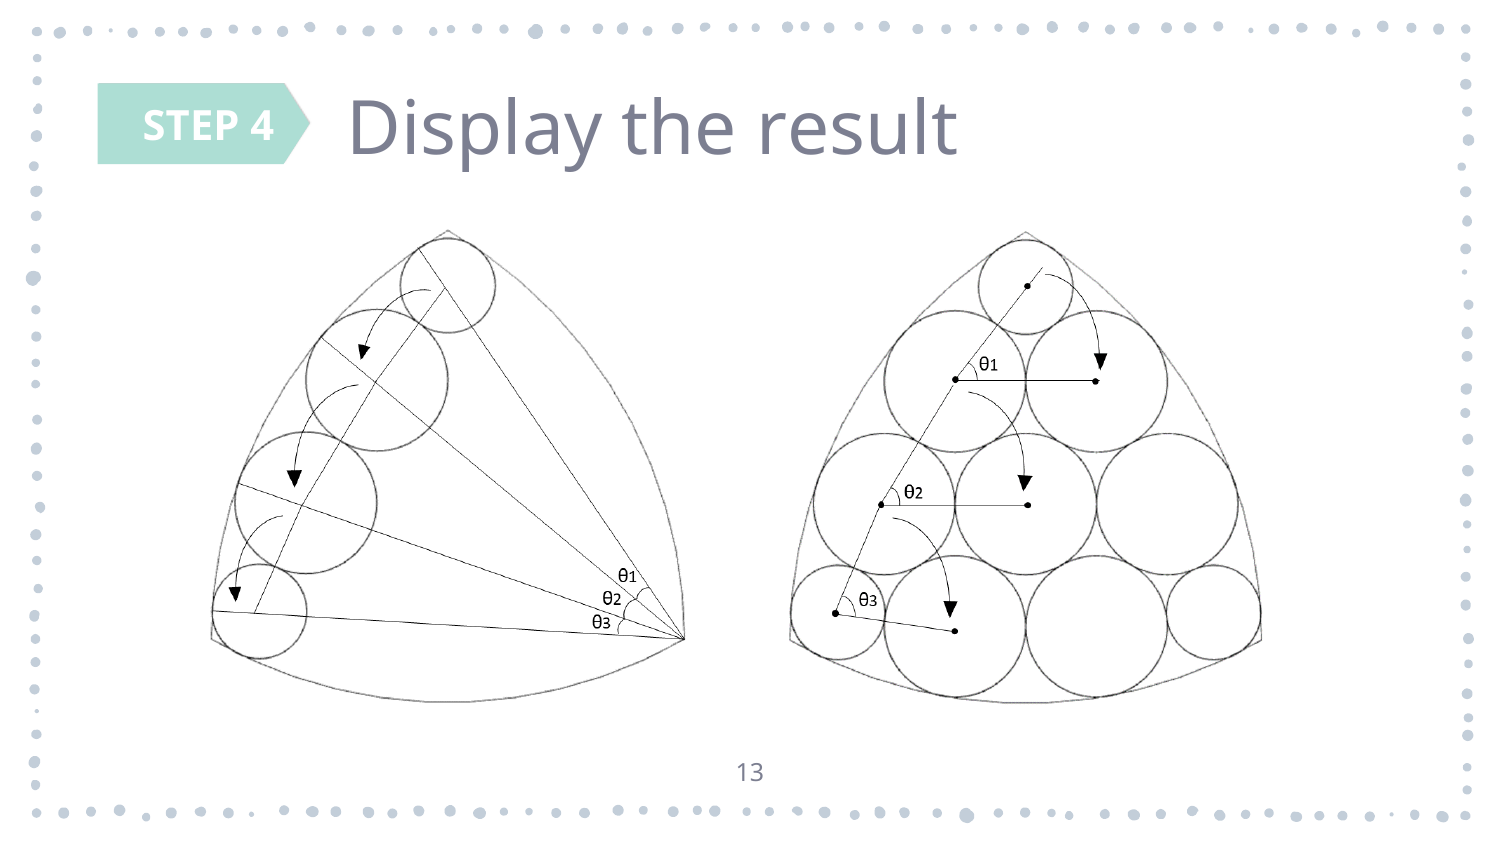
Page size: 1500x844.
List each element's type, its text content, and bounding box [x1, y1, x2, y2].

text_box Display the result [331, 71, 1082, 178]
picture [205, 225, 696, 711]
text_box 13 [0, 741, 1500, 807]
text_box STEP 4 [97, 83, 310, 165]
picture [772, 222, 1280, 725]
